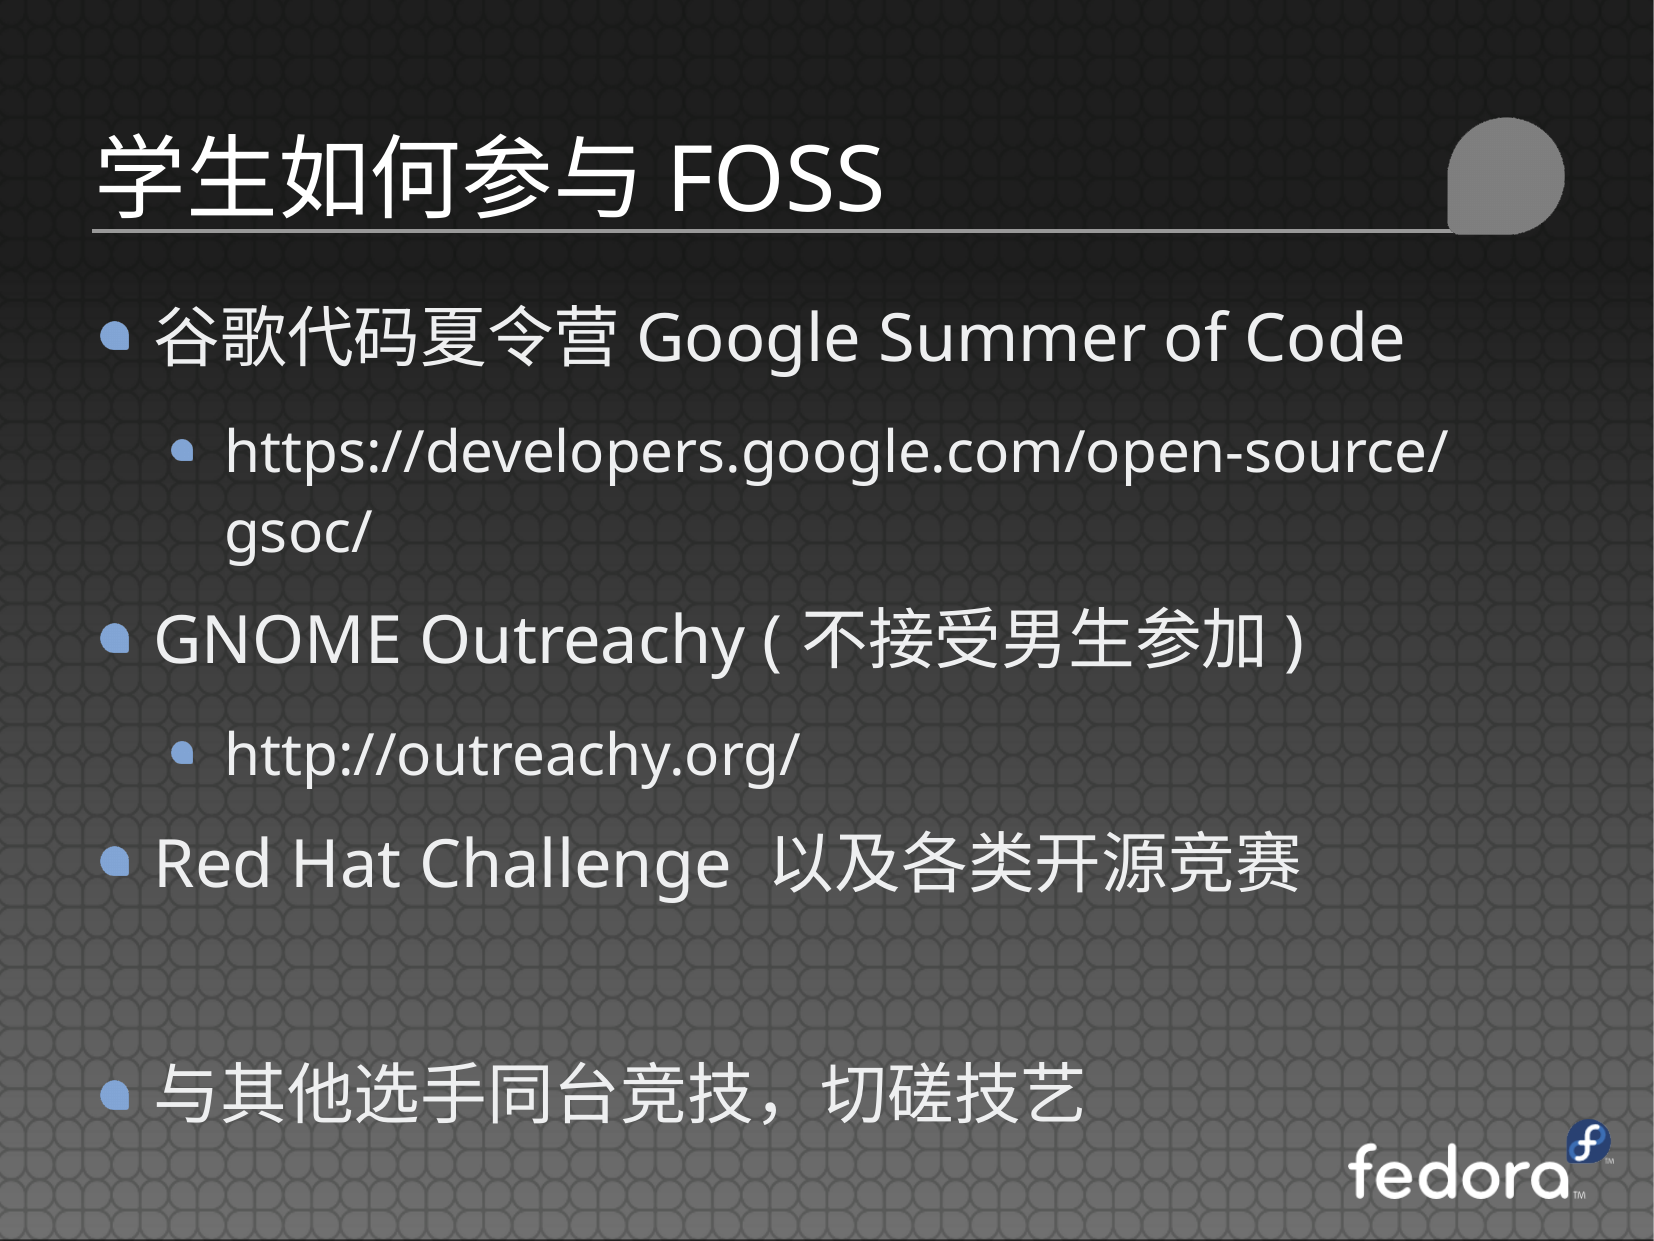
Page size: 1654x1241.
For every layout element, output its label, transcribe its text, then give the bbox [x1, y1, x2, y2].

title 学生如何参与FOSS [94, 100, 1426, 251]
list 谷歌代码夏令营Google Summer of Code https://developers.google.com/open-source/gsoc/ GNOME Outreachy (不接受男生参加) http://outreachy.org/ Red Hat Challenge 以及各类开源竞赛 与其他选手同台竞技，切磋技艺 [82, 290, 1571, 1094]
picture [0, 0, 1654, 1241]
